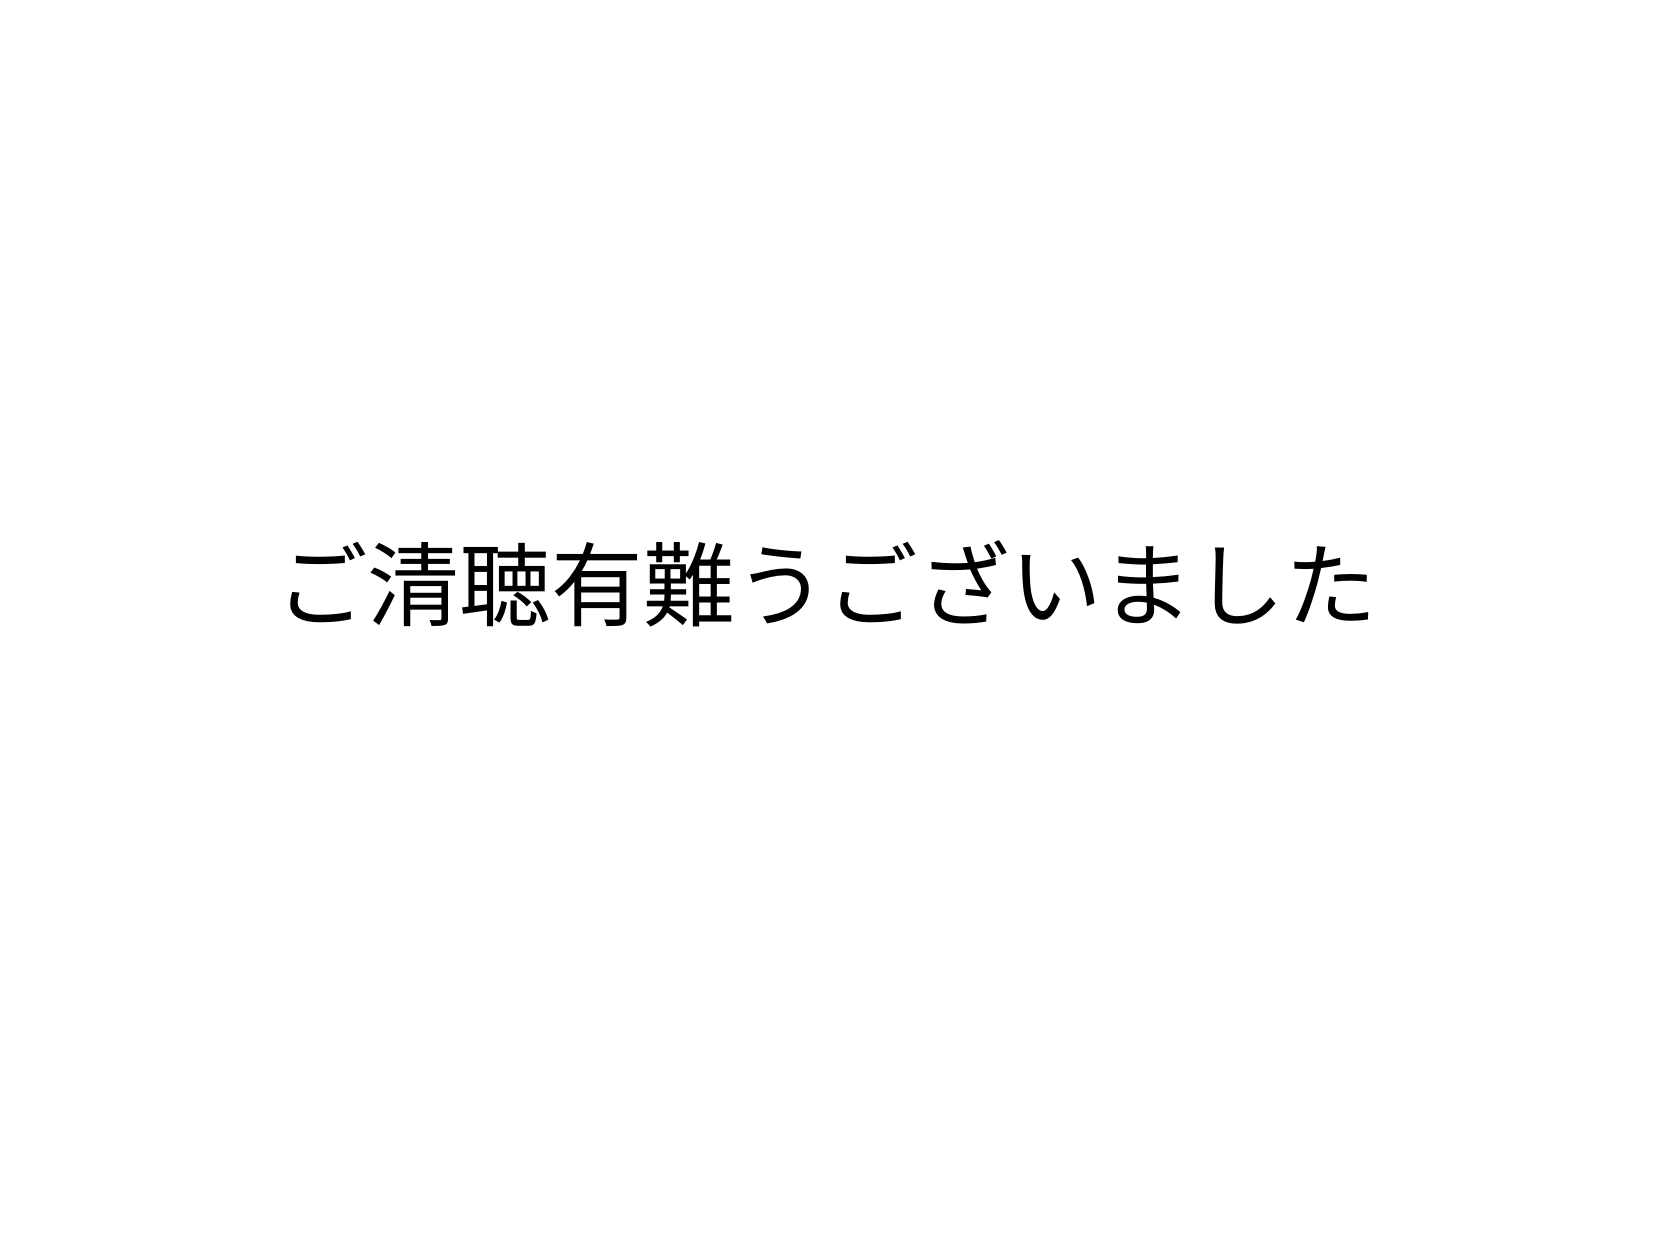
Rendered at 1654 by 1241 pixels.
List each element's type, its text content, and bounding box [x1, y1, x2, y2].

subtitle ご清聴有難うございました [82, 49, 1571, 1109]
